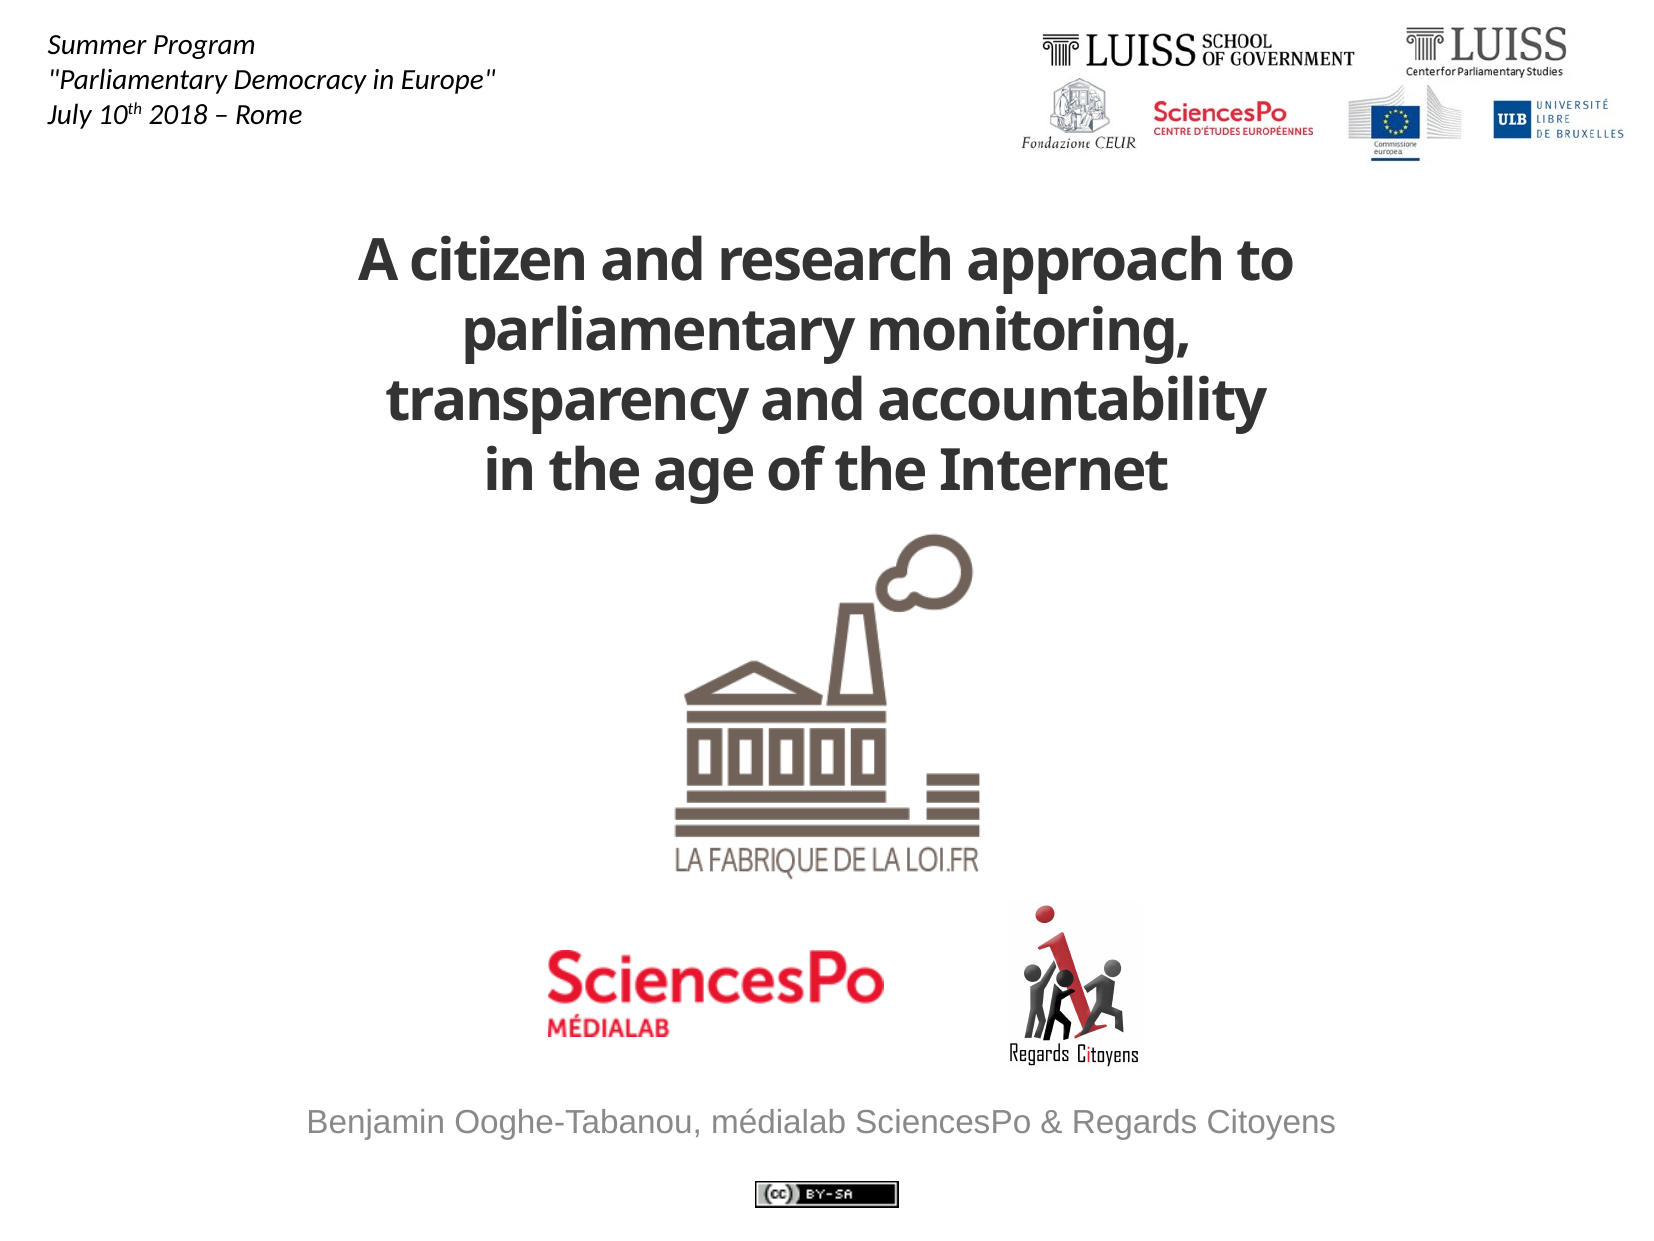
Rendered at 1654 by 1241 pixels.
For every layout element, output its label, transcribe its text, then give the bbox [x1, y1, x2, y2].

picture [548, 950, 884, 1037]
picture [1006, 901, 1143, 1069]
picture [755, 1181, 899, 1208]
text_box Summer Program "Parliamentary Democracy in Europe" July 10th 2018 – Rome [0, 17, 898, 138]
picture [643, 519, 1010, 886]
picture [1014, 22, 1641, 172]
text_box Benjamin Ooghe-Tabanou, médialab SciencesPo & Regards Citoyens [248, 1092, 1406, 1164]
title A citizen and research approach to parliamentary monitoring, transparency and accountability in the age of the Internet [124, 214, 1530, 510]
